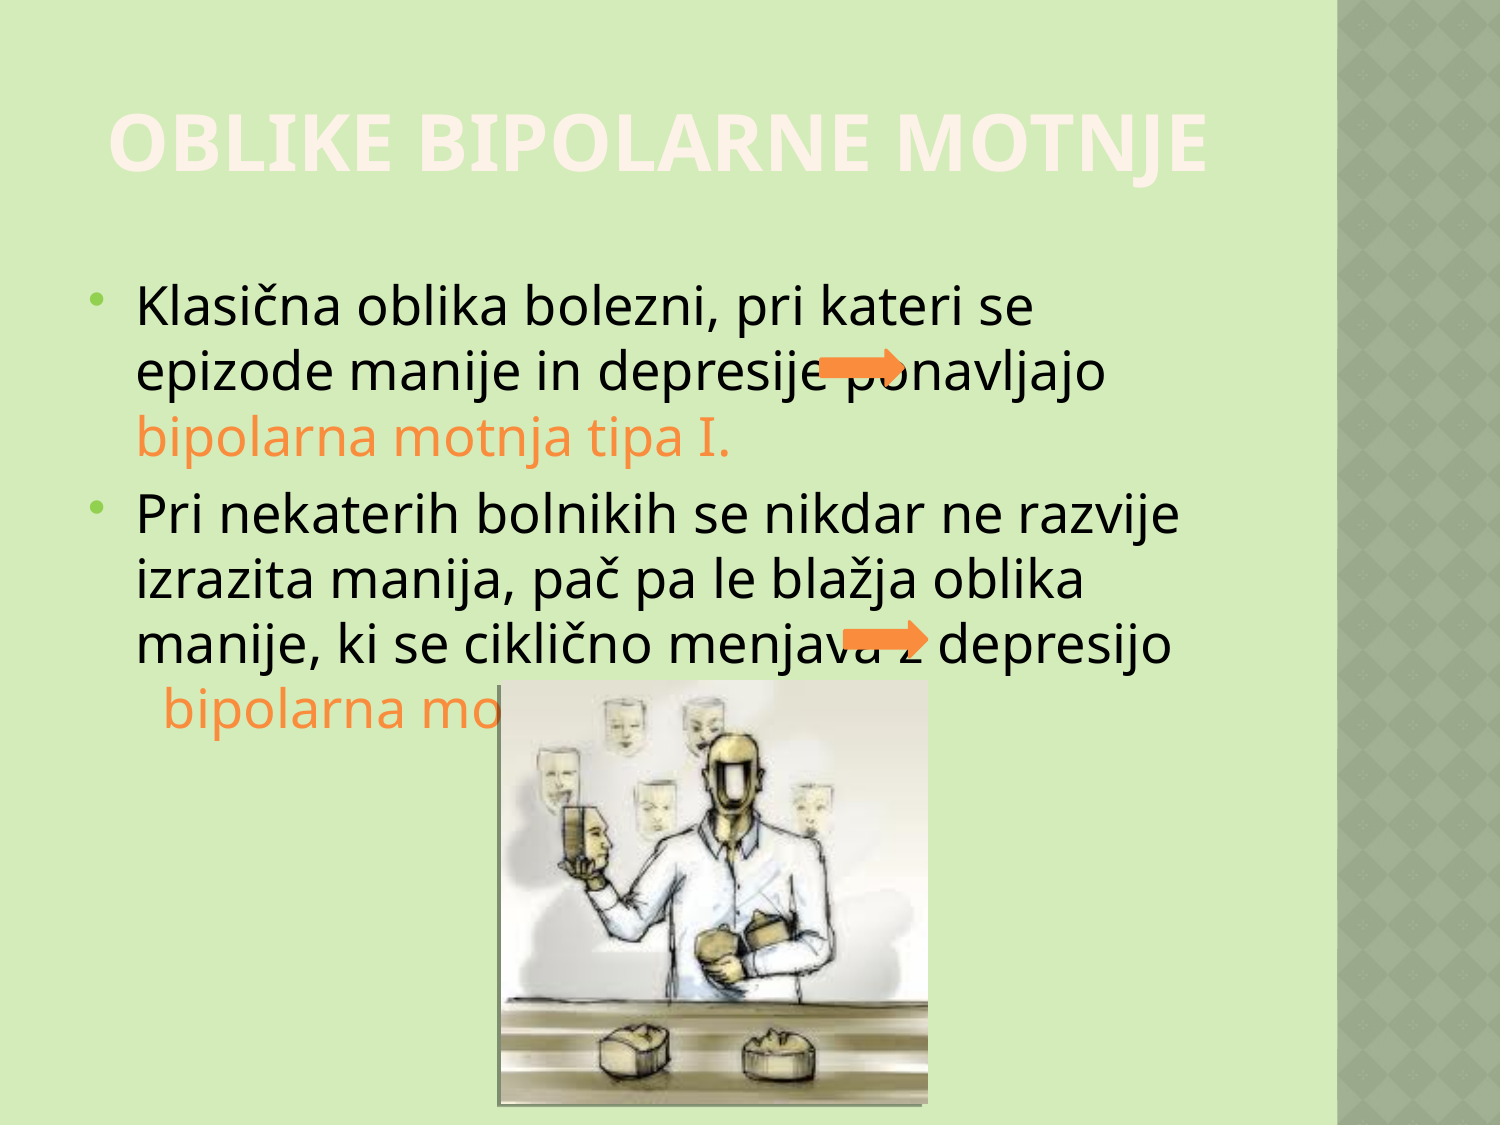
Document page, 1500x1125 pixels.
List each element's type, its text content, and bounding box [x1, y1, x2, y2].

title OBLIKE BIPOLARNE MOTNJE [64, 0, 1253, 188]
text_box [820, 349, 904, 386]
text_box [844, 621, 928, 657]
picture [501, 680, 928, 1104]
list Klasična oblika bolezni, pri kateri se epizode manije in depresije ponavljajo bipolarna motnja tipa I. Pri nekaterih bolnikih se nikdar ne razvije izrazita manija, pač pa le blažja oblika manije, ki se ciklično menjava z depresijo bipolarna motnja tipa II. [75, 264, 1263, 1060]
